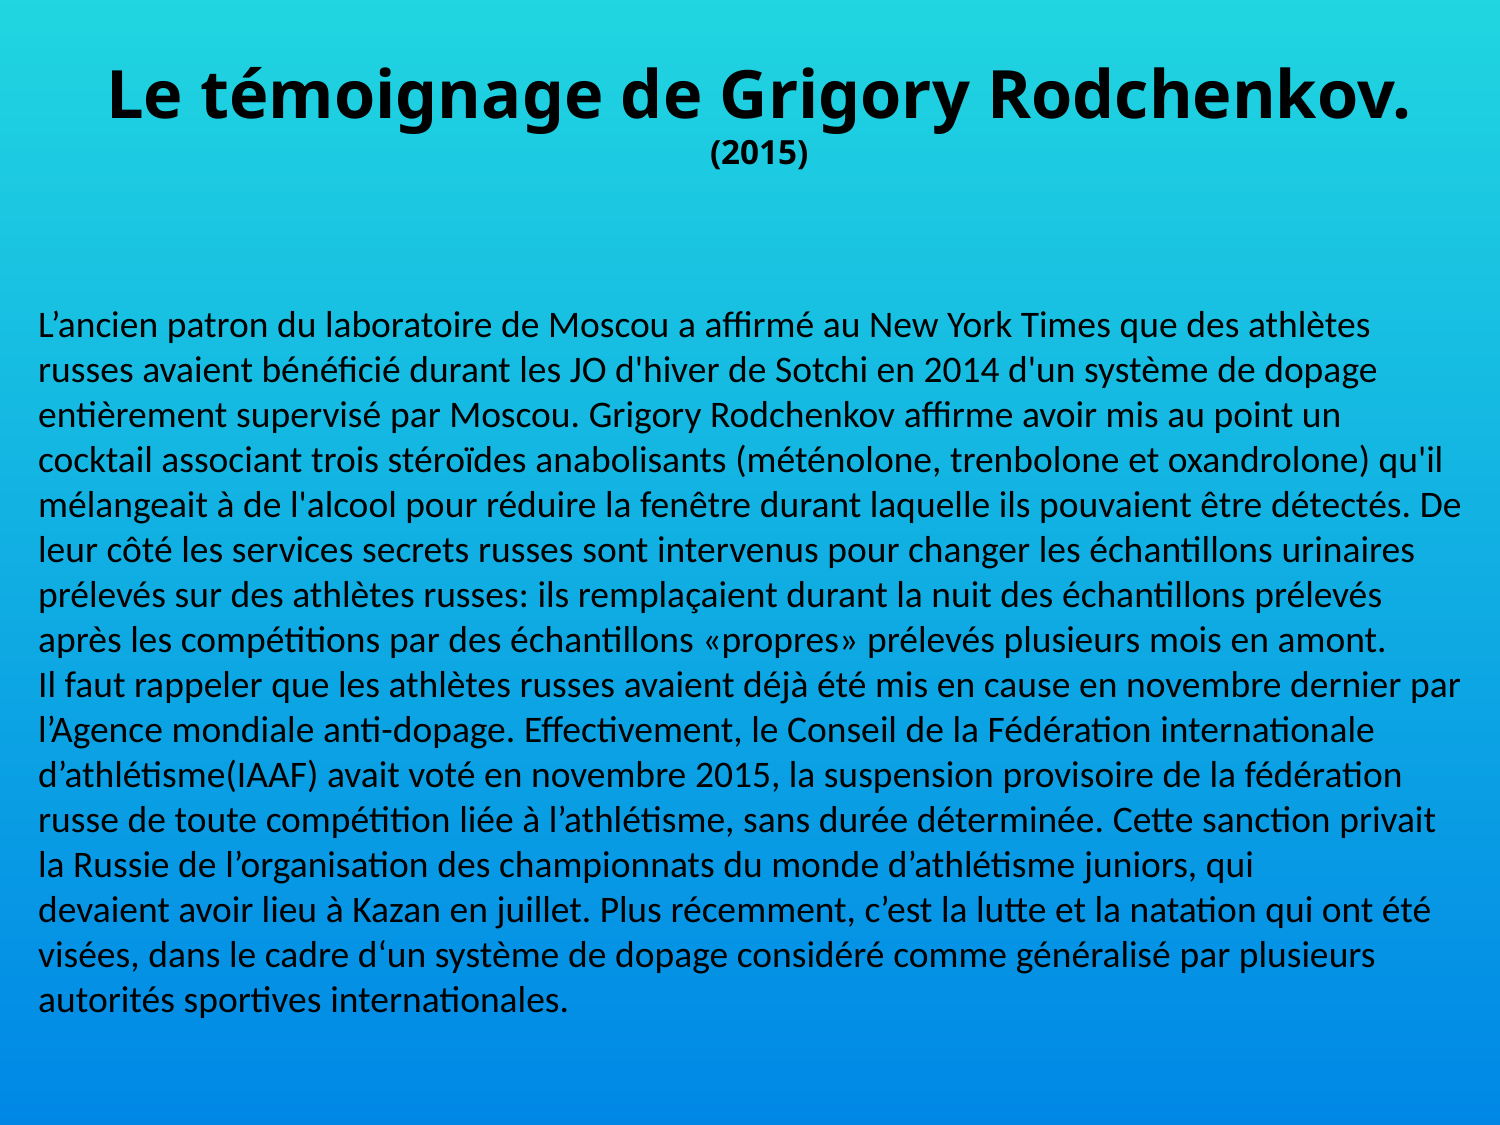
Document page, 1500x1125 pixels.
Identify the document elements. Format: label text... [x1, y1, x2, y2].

text_box L’ancien patron du laboratoire de Moscou a affirmé au New York Times que des athlètes russes avaient bénéficié durant les JO d'hiver de Sotchi en 2014 d'un système de dopage entièrement supervisé par Moscou. Grigory Rodchenkov affirme avoir mis au point un cocktail associant trois stéroïdes anabolisants (méténolone, trenbolone et oxandrolone) qu'il mélangeait à de l'alcool pour réduire la fenêtre durant laquelle ils pouvaient être détectés. De leur côté les services secrets russes sont intervenus pour changer les échantillons urinaires prélevés sur des athlètes russes: ils remplaçaient durant la nuit des échantillons prélevés après les compétitions par des échantillons «propres» prélevés plusieurs mois en amont. Il faut rappeler que les athlètes russes avaient déjà été mis en cause en novembre dernier par l’Agence mondiale anti-dopage. Effectivement, le Conseil de la Fédération internationale d’athlétisme(IAAF) avait voté en novembre 2015, la suspension provisoire de la fédération russe de toute compétition liée à l’athlétisme, sans durée déterminée. Cette sanction privait la Russie de l’organisation des championnats du monde d’athlétisme juniors, qui devaient avoir lieu à Kazan en juillet. Plus récemment, c’est la lutte et la natation qui ont été visées, dans le cadre d‘un système de dopage considéré comme généralisé par plusieurs autorités sportives internationales. [23, 292, 1477, 1028]
title Le témoignage de Grigory Rodchenkov. (2015) [58, 35, 1461, 188]
